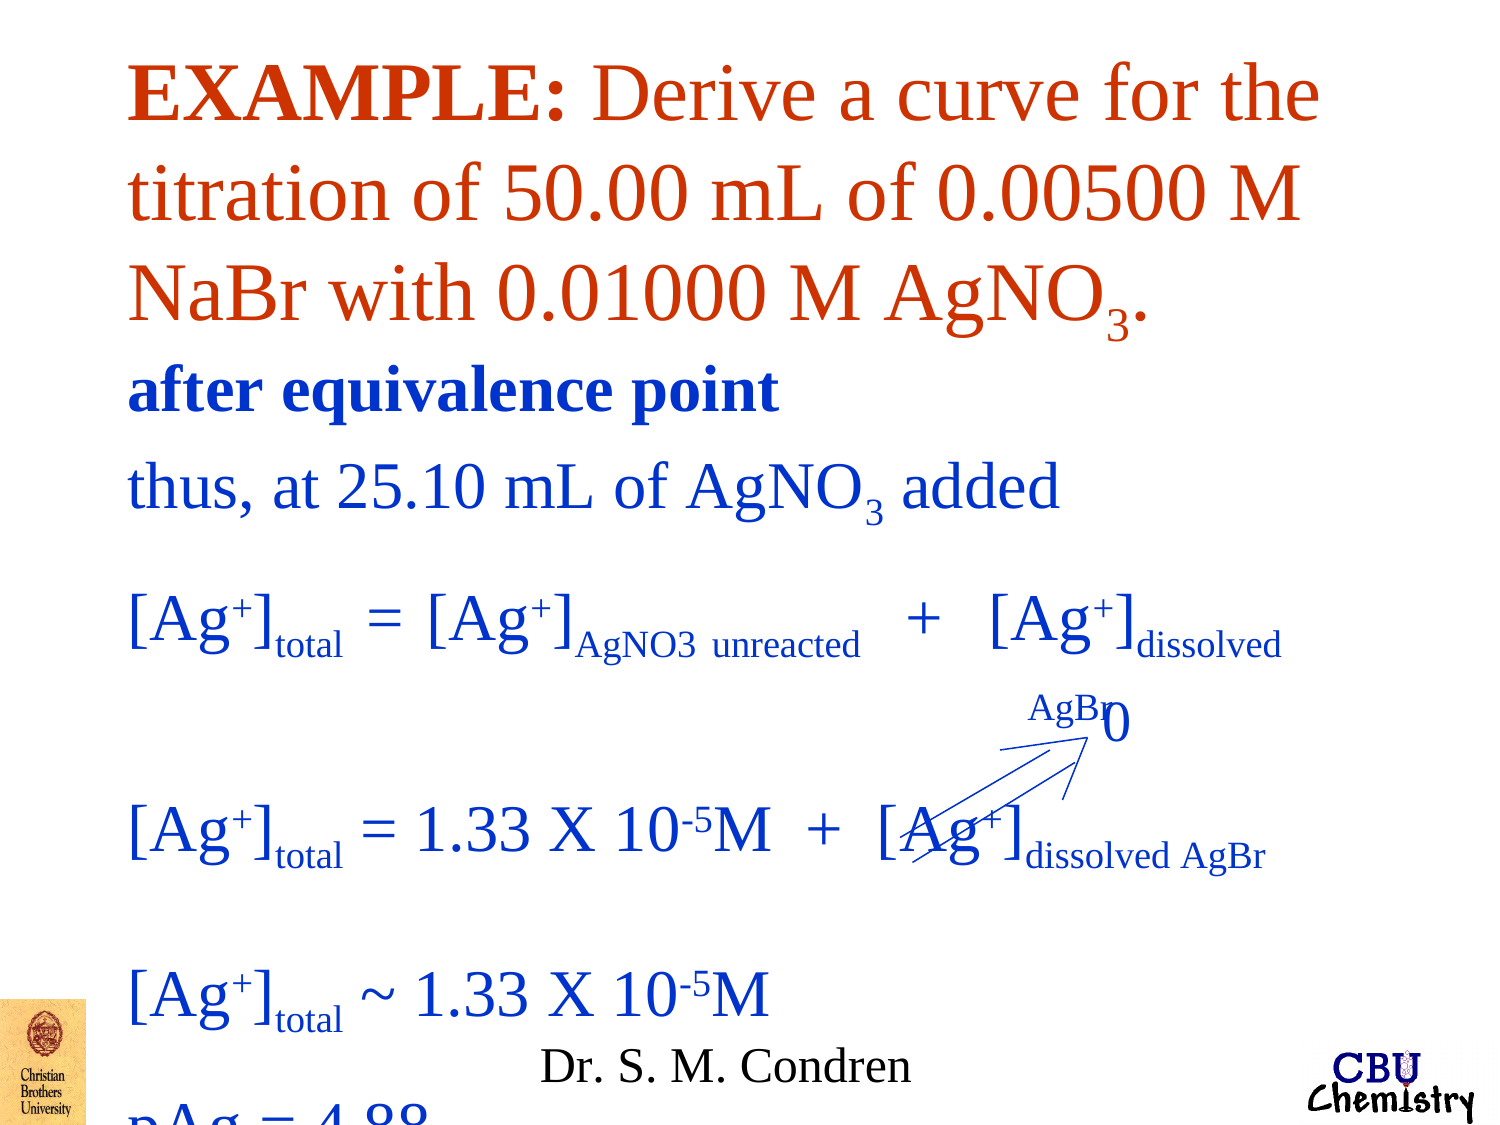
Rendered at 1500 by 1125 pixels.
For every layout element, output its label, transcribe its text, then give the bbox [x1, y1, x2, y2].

list after equivalence point thus, at 25.10 mL of AgNO3 added [Ag+]total = [Ag+]AgNO3 unreacted + [Ag+]dissolved AgBr [Ag+]total = 1.33 X 10-5M + [Ag+]dissolved AgBr [Ag+]total ~ 1.33 X 10-5M pAg = 4.88 [112, 337, 1388, 1125]
title EXAMPLE: Derive a curve for the titration of 50.00 mL of 0.00500 M NaBr with 0.01000 M AgNO3. [112, 29, 1388, 337]
text_box 0 [1087, 675, 1147, 761]
